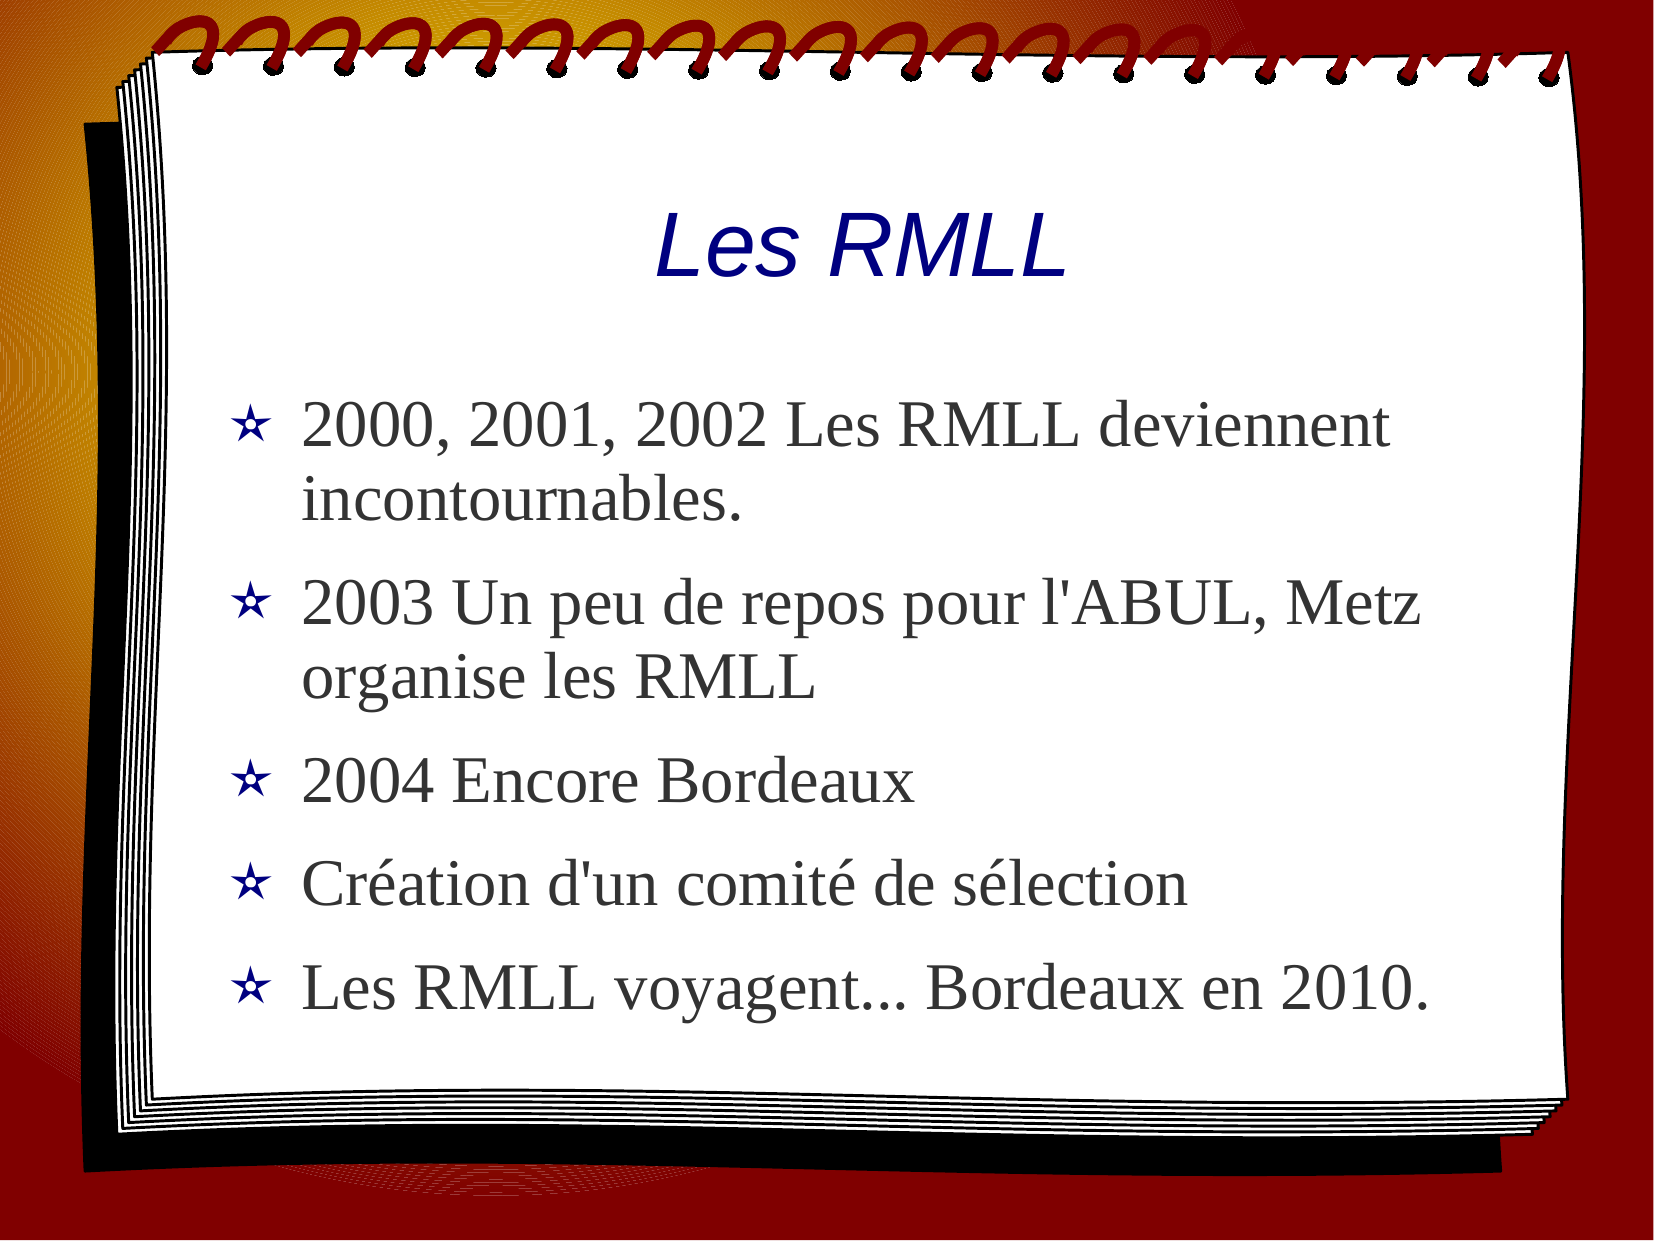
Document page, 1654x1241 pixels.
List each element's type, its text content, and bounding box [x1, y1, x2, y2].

list 2000, 2001, 2002 Les RMLL deviennent incontournables. 2003 Un peu de repos pour l'ABUL, Metz organise les RMLL 2004 Encore Bordeaux Création d'un comité de sélection Les RMLL voyagent... Bordeaux en 2010. [218, 387, 1511, 1206]
title Les RMLL [215, 143, 1511, 346]
